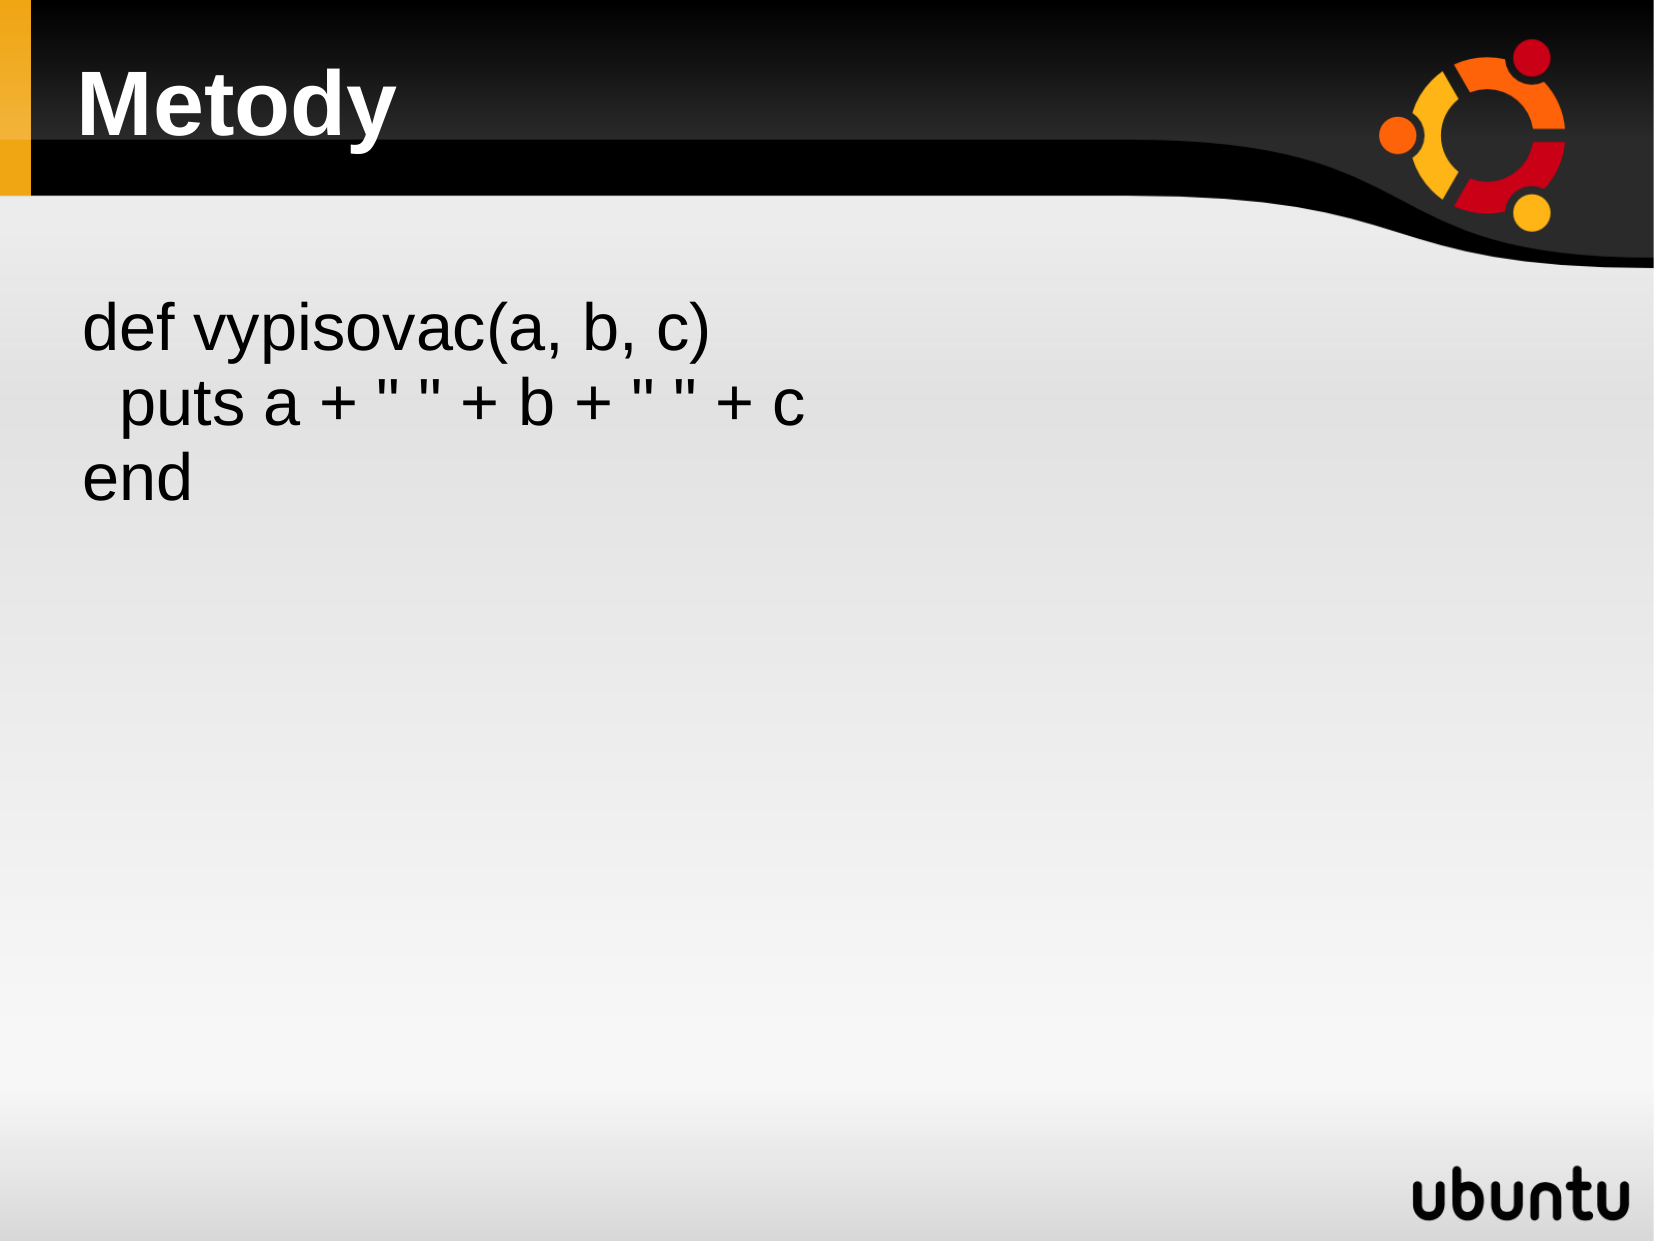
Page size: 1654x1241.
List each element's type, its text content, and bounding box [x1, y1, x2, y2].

picture [0, 0, 1654, 1241]
title Metody [76, 0, 1565, 208]
list def vypisovac(a, b, c) puts a + " " + b + " " + c end [82, 290, 1571, 1109]
